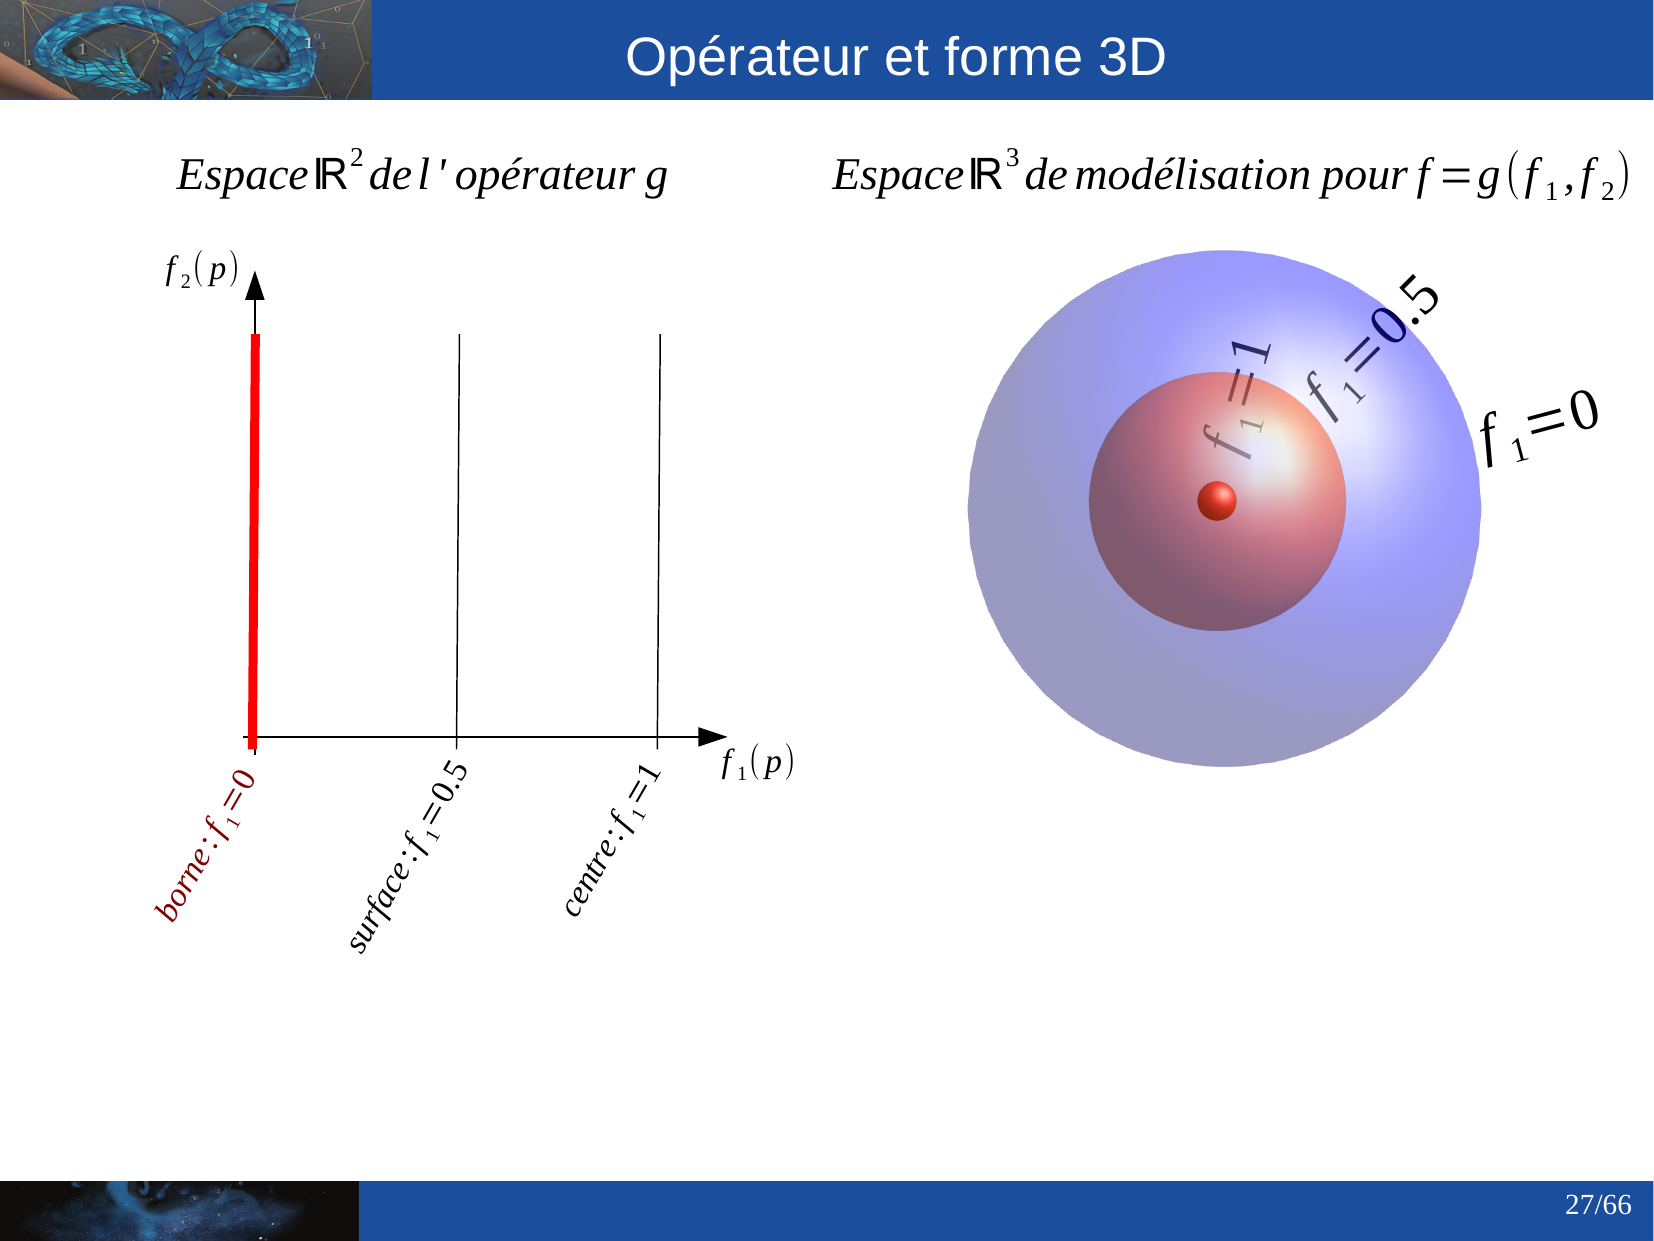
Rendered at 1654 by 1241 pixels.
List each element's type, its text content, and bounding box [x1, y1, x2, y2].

title Opérateur et forme 3D [387, 10, 1407, 102]
chart [822, 142, 1639, 207]
chart [333, 751, 483, 967]
picture [0, 0, 1654, 100]
chart [548, 752, 676, 930]
chart [1463, 373, 1615, 480]
chart [161, 249, 243, 293]
chart [167, 142, 676, 204]
chart [717, 742, 800, 786]
chart [144, 759, 271, 934]
picture [0, 1181, 1654, 1241]
chart [1372, 257, 1464, 347]
